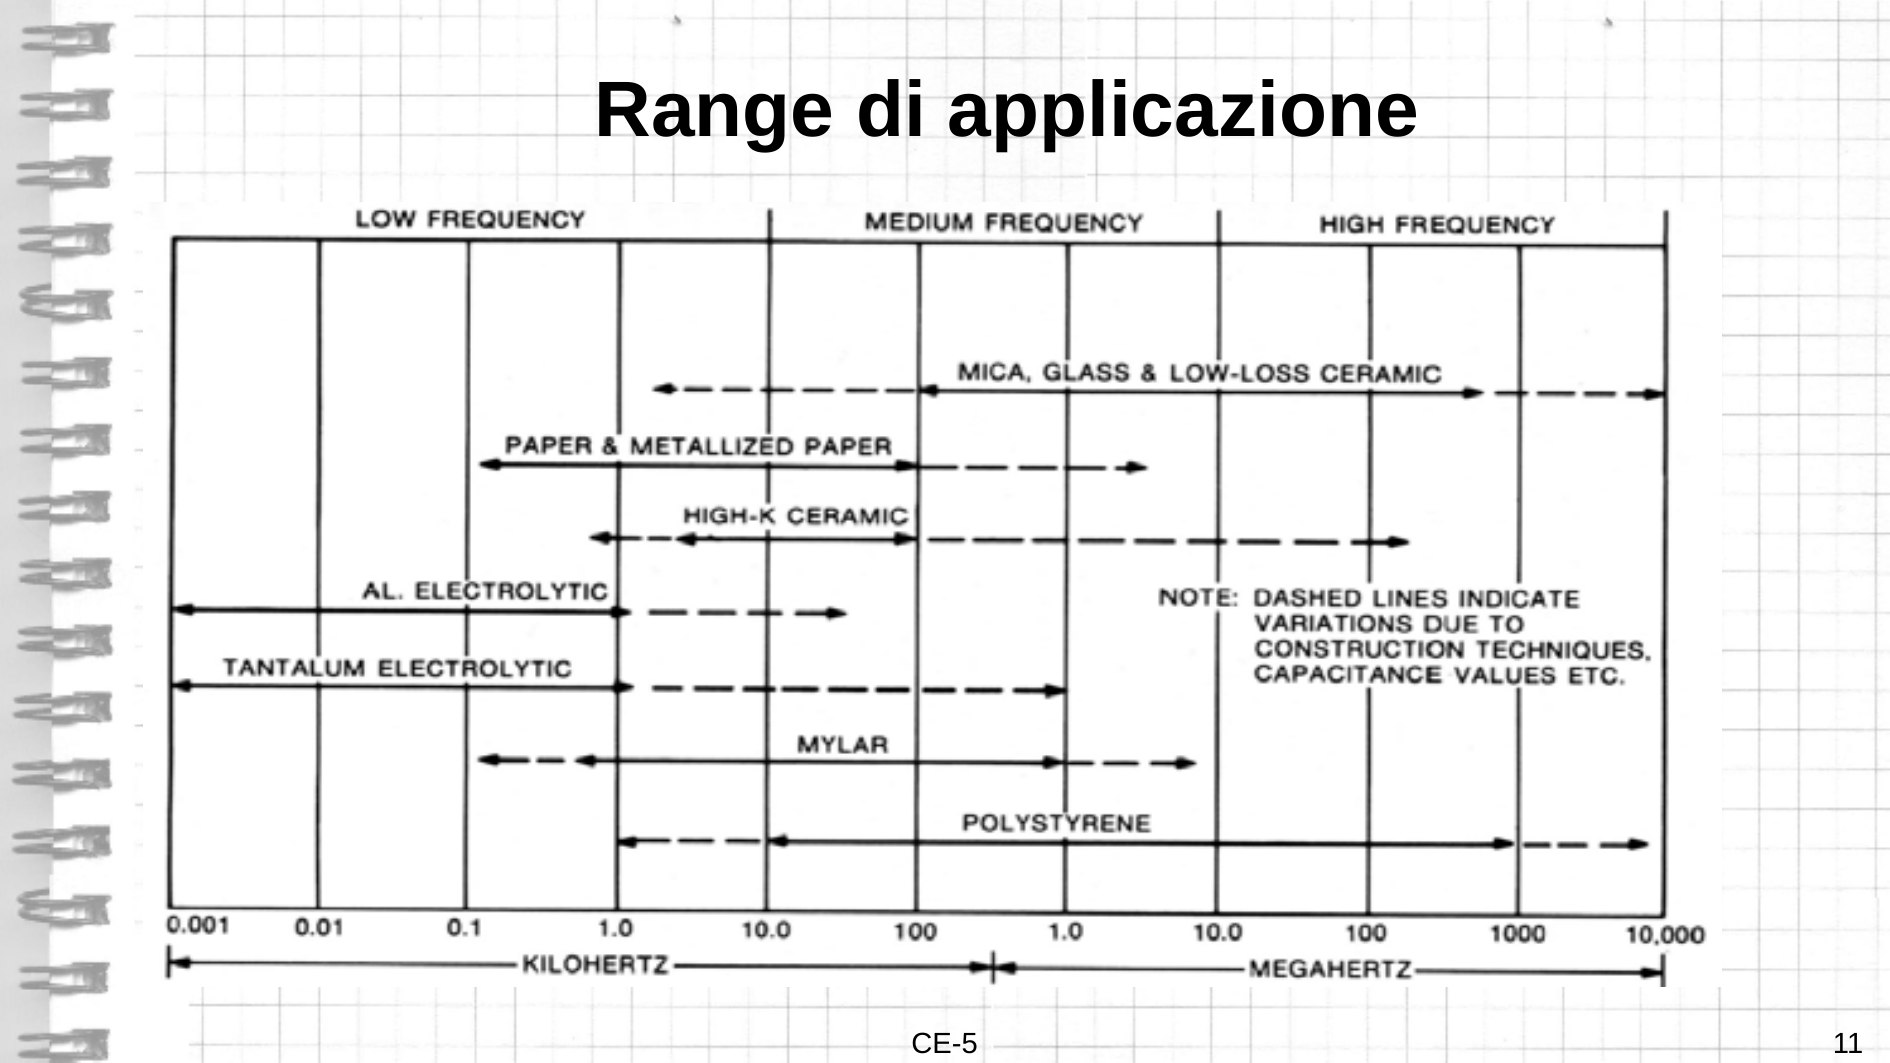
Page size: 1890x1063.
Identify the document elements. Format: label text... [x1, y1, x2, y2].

picture [0, 0, 1890, 1063]
title Range di applicazione [124, 20, 1890, 198]
